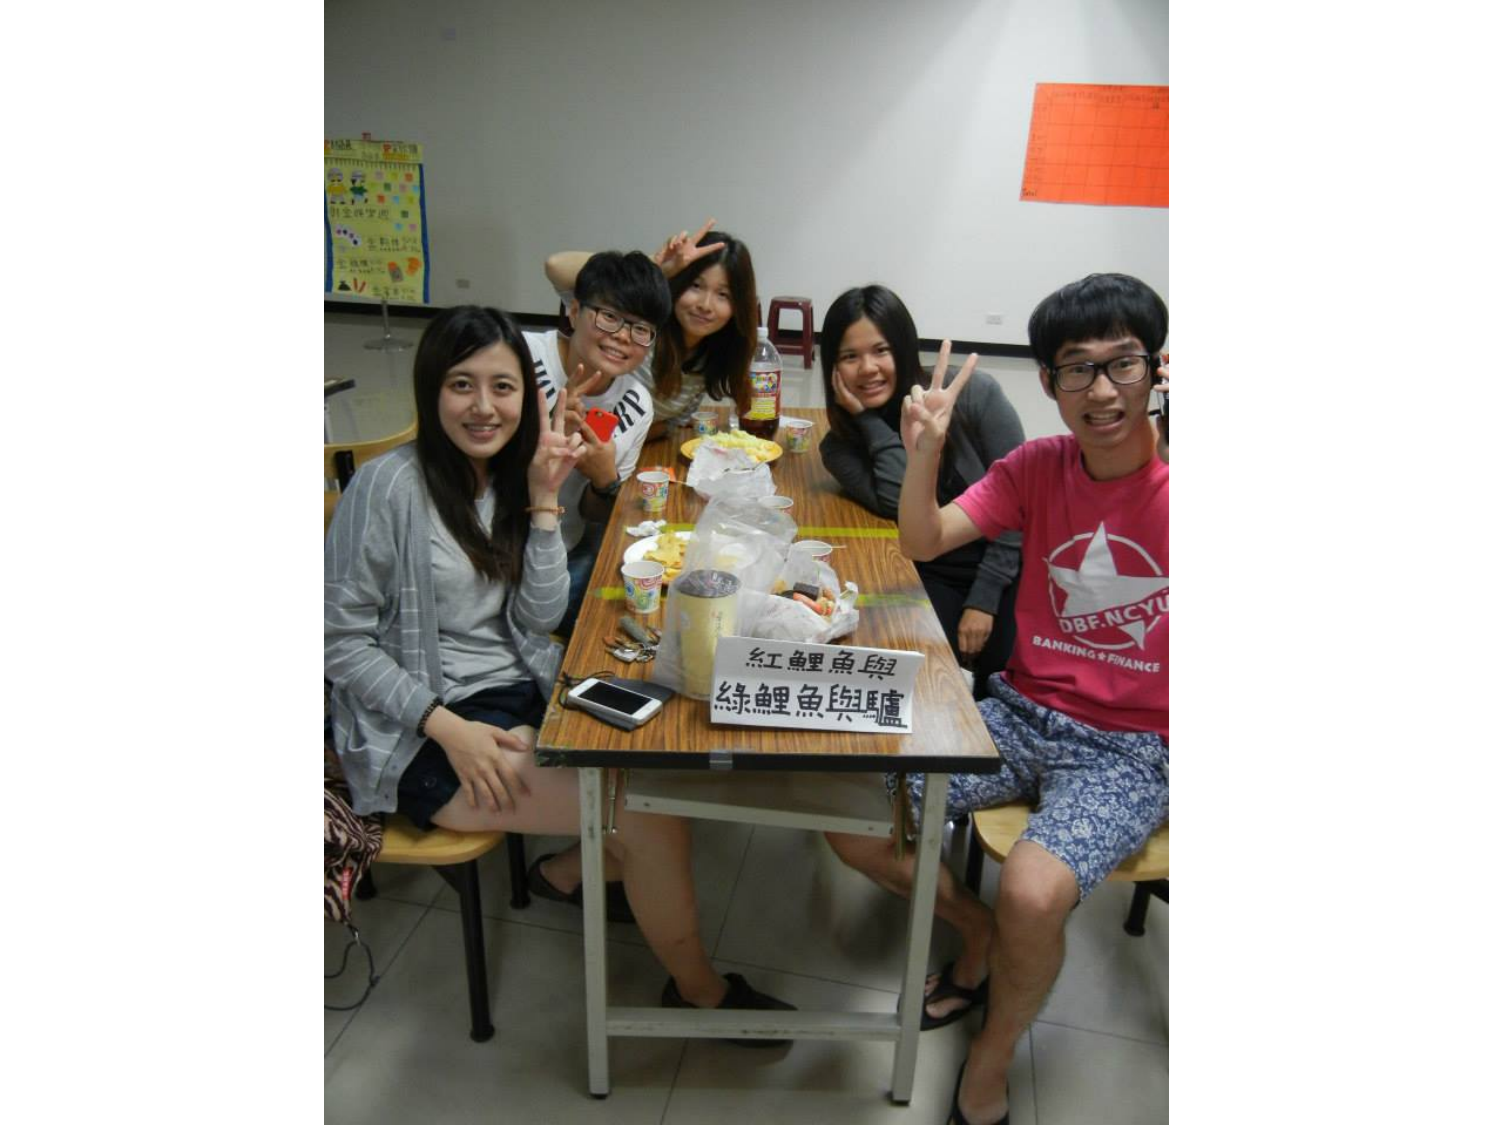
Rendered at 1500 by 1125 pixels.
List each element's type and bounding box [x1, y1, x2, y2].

picture [324, 0, 1169, 1125]
